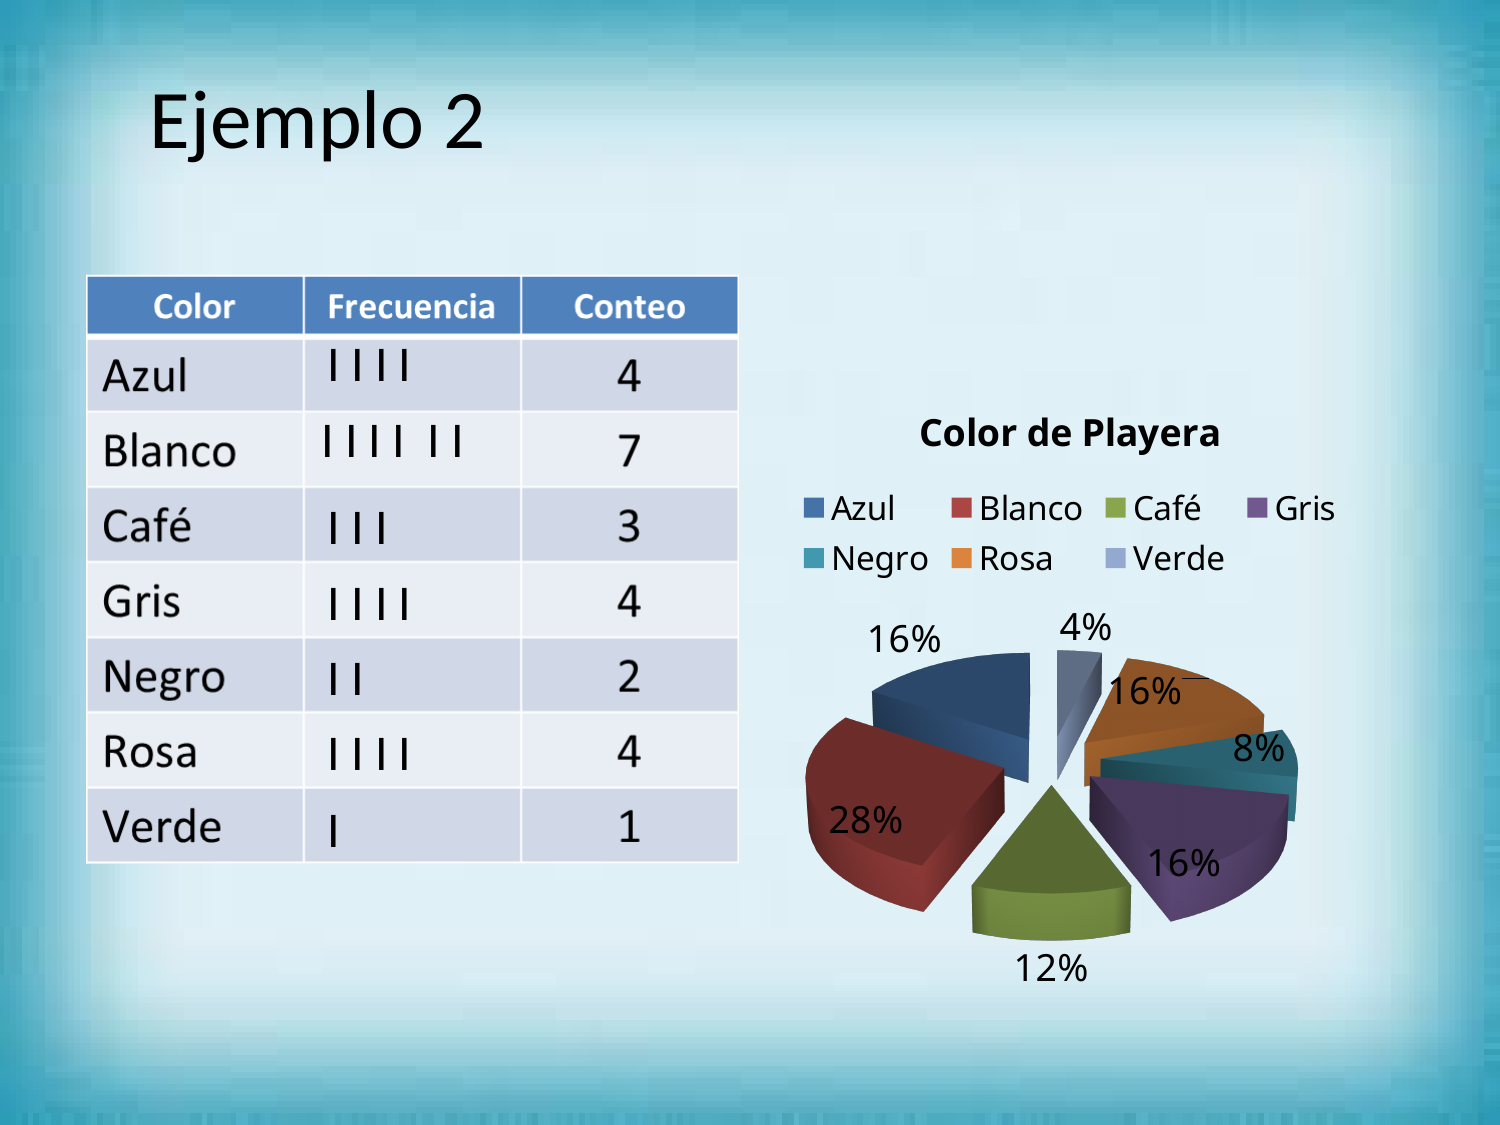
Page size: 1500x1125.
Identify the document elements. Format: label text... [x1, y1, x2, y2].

picture [0, 0, 1500, 1125]
chart [714, 373, 1426, 1005]
title Ejemplo 2 [75, 45, 562, 185]
text_box I I I I [312, 562, 488, 638]
text_box I I I I [312, 323, 488, 399]
text_box I I I I [312, 712, 488, 789]
text_box I I I [312, 486, 488, 562]
text_box I I I I I I [306, 399, 494, 476]
text_box I [312, 789, 488, 866]
text_box I I [312, 638, 488, 712]
